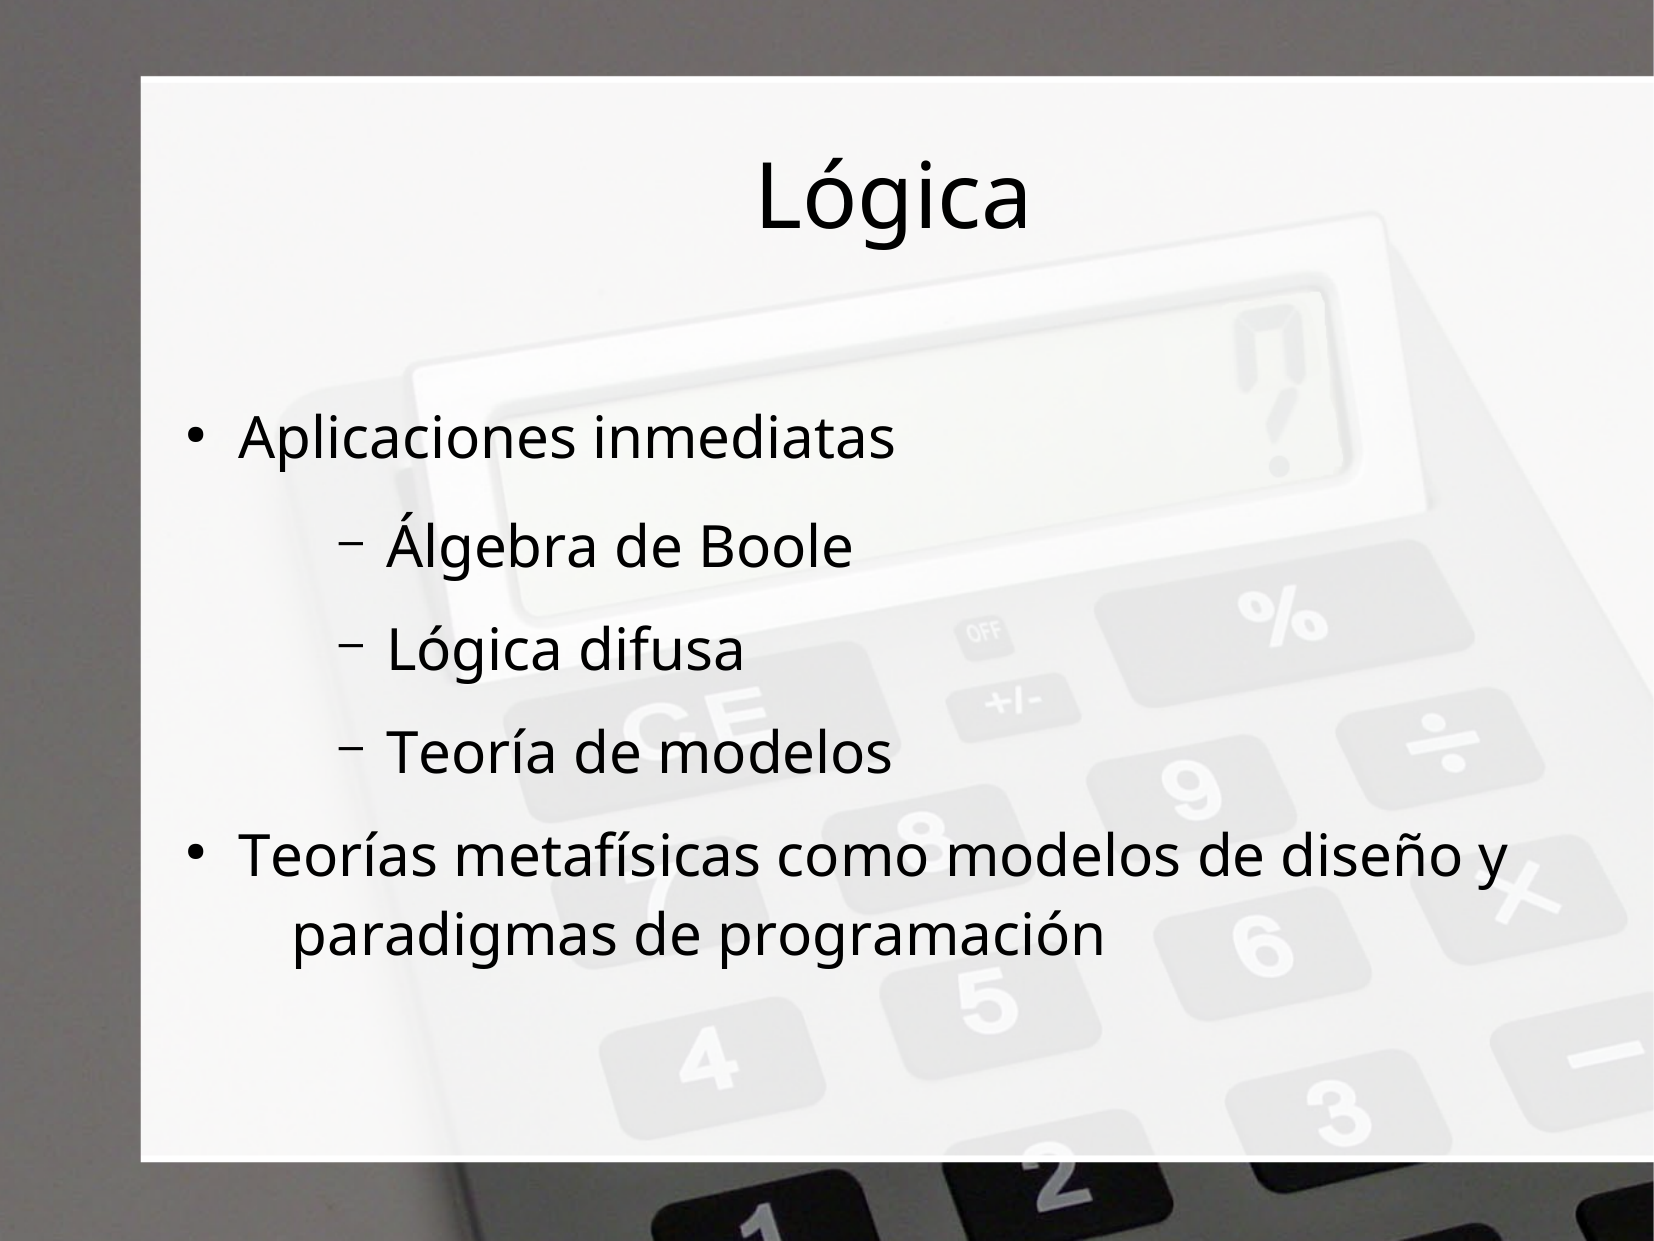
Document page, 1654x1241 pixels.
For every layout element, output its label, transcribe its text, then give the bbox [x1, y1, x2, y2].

list Aplicaciones inmediatas Álgebra de Boole Lógica difusa Teoría de modelos Teorías metafísicas como modelos de diseño y paradigmas de programación [150, 396, 1613, 1201]
picture [0, 0, 1654, 1241]
title Lógica [150, 89, 1639, 297]
